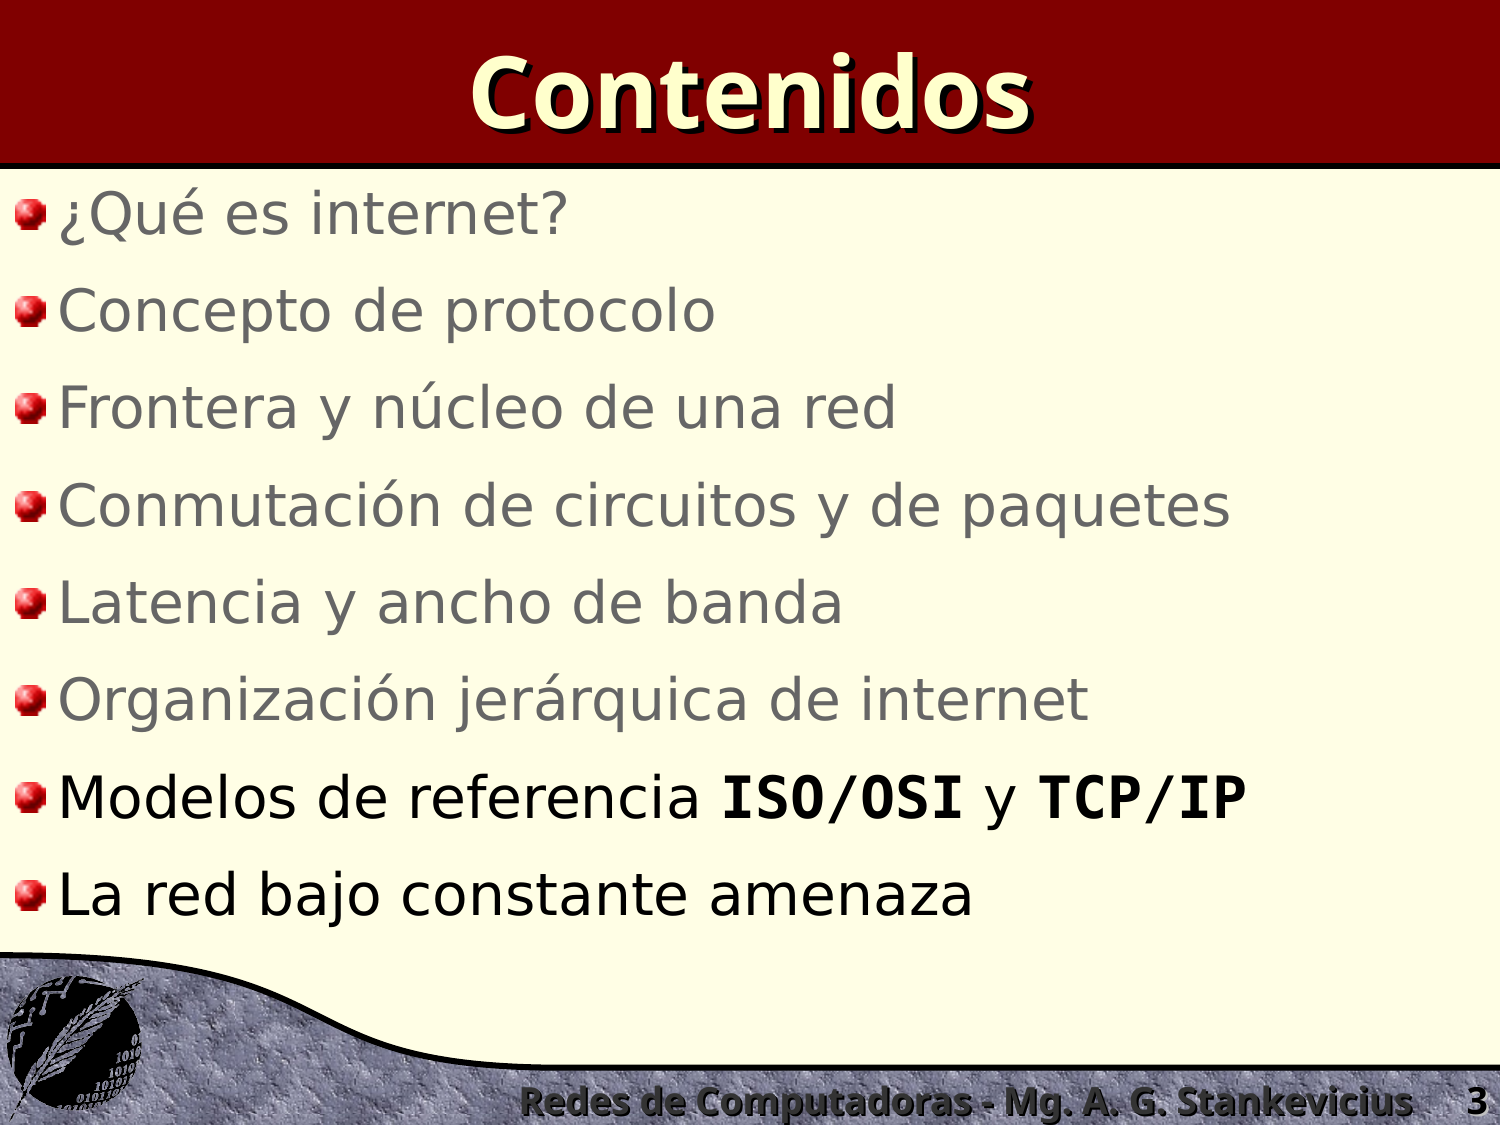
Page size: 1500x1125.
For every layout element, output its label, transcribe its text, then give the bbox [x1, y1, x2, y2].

list ¿Qué es internet? Concepto de protocolo Frontera y núcleo de una red Conmutación de circuitos y de paquetes Latencia y ancho de banda Organización jerárquica de internet Modelos de referencia ISO/OSI y TCP/IP La red bajo constante amenaza [0, 180, 1500, 930]
title Contenidos [15, 5, 1485, 160]
picture [0, 959, 1500, 1125]
picture [790, 1100, 795, 1110]
picture [1047, 1100, 1054, 1110]
